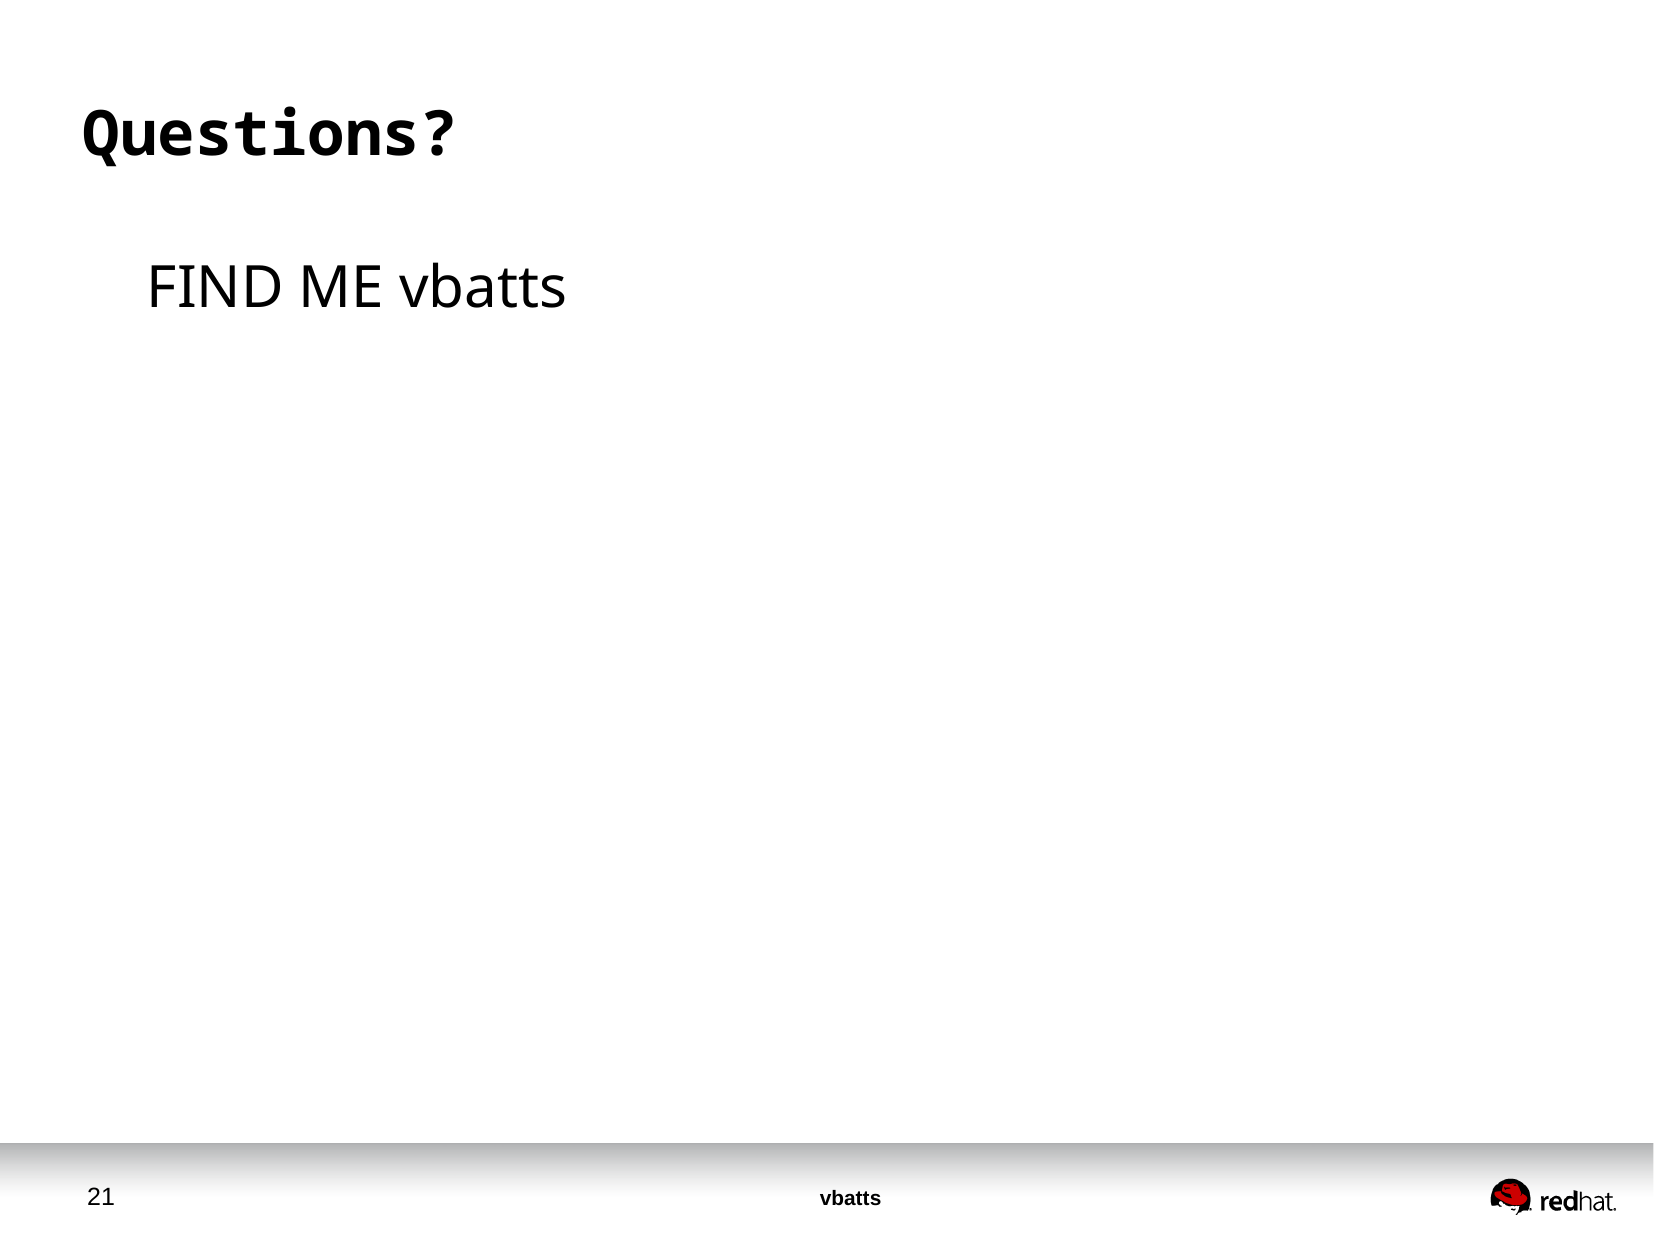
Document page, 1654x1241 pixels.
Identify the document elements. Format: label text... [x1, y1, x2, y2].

picture [0, 1143, 1654, 1241]
title Questions? [82, 37, 1571, 226]
list FIND ME vbatts [86, 244, 1576, 1039]
